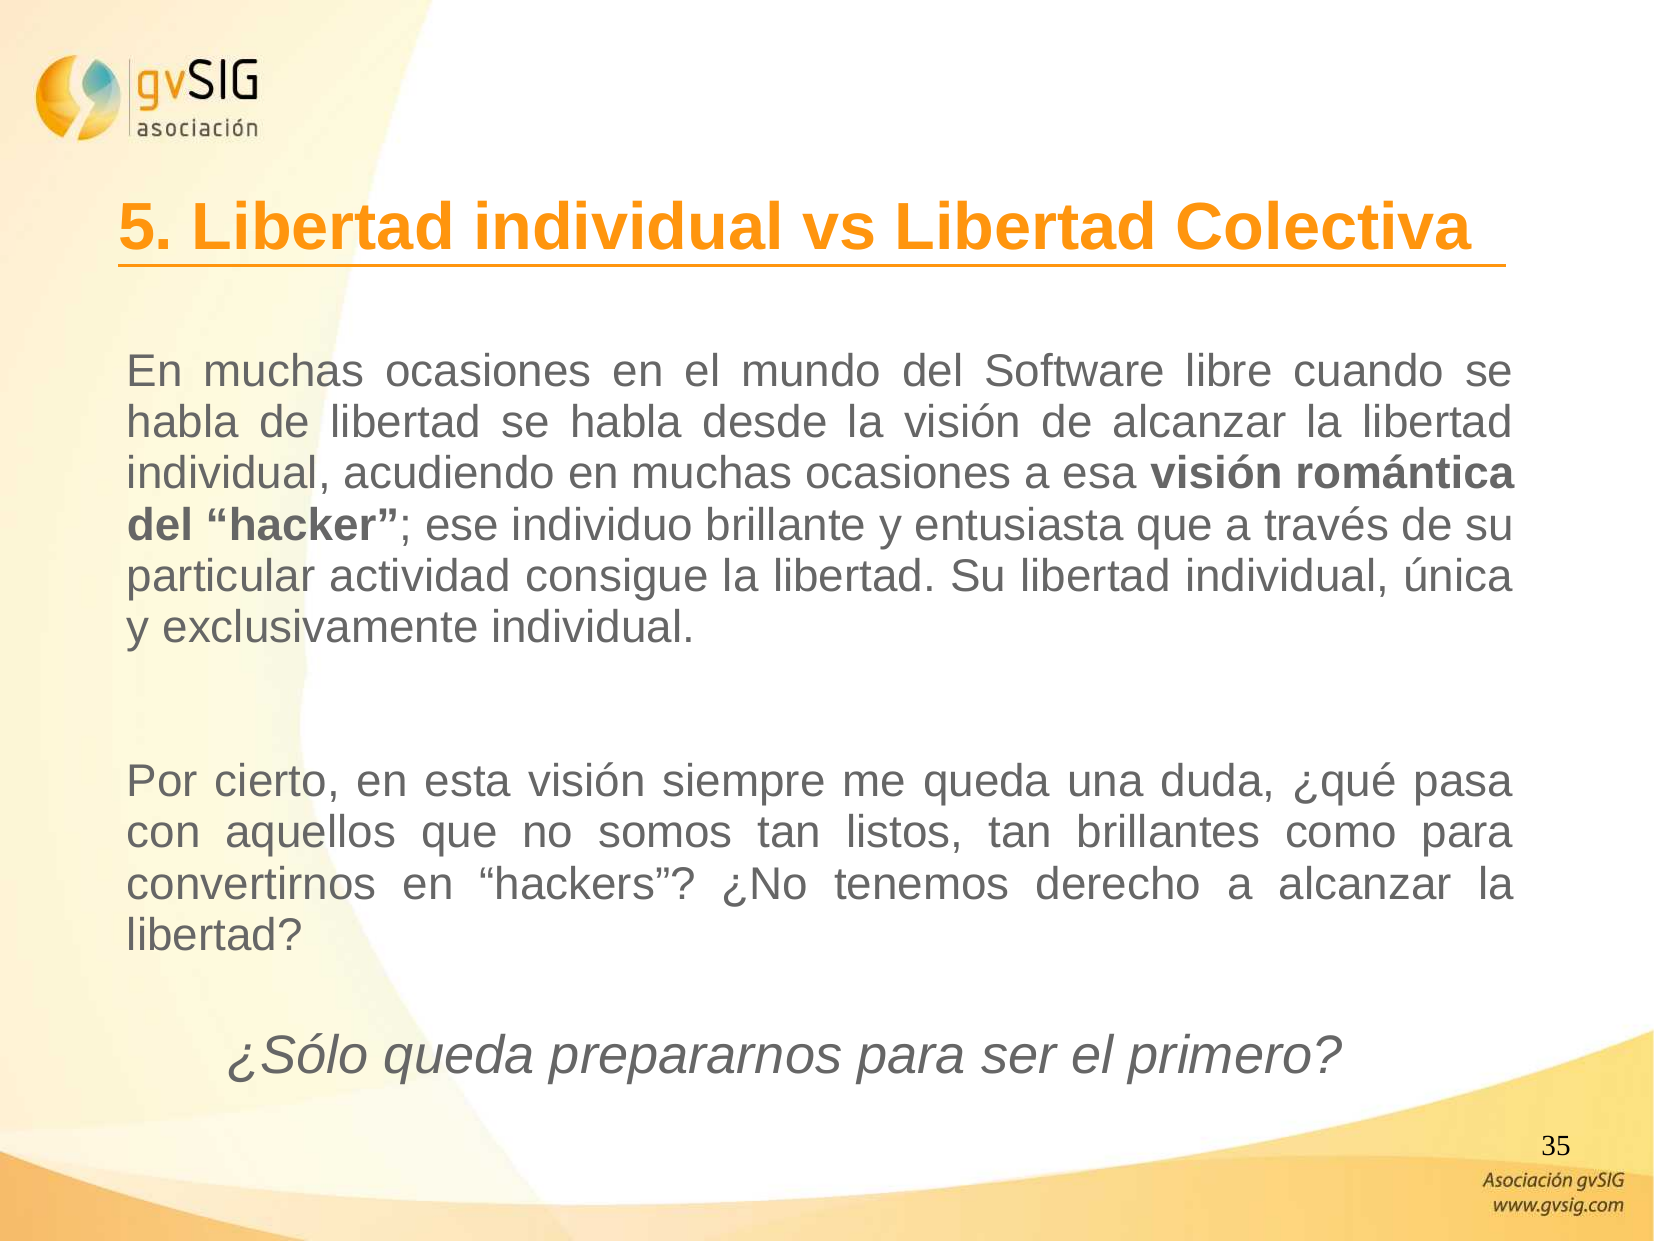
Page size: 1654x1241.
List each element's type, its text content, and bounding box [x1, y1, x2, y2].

text_box En muchas ocasiones en el mundo del Software libre cuando se habla de libertad se habla desde la visión de alcanzar la libertad individual, acudiendo en muchas ocasiones a esa visión romántica del “hacker”; ese individuo brillante y entusiasta que a través de su particular actividad consigue la libertad. Su libertad individual, única y exclusivamente individual. Por cierto, en esta visión siempre me queda una duda, ¿qué pasa con aquellos que no somos tan listos, tan brillantes como para convertirnos en “hackers”? ¿No tenemos derecho a alcanzar la libertad? [112, 337, 1530, 968]
title 5. Libertad individual vs Libertad Colectiva [118, 177, 1607, 276]
text_box ¿Sólo queda prepararnos para ser el primero? [212, 1017, 1512, 1093]
picture [0, 0, 1654, 1241]
